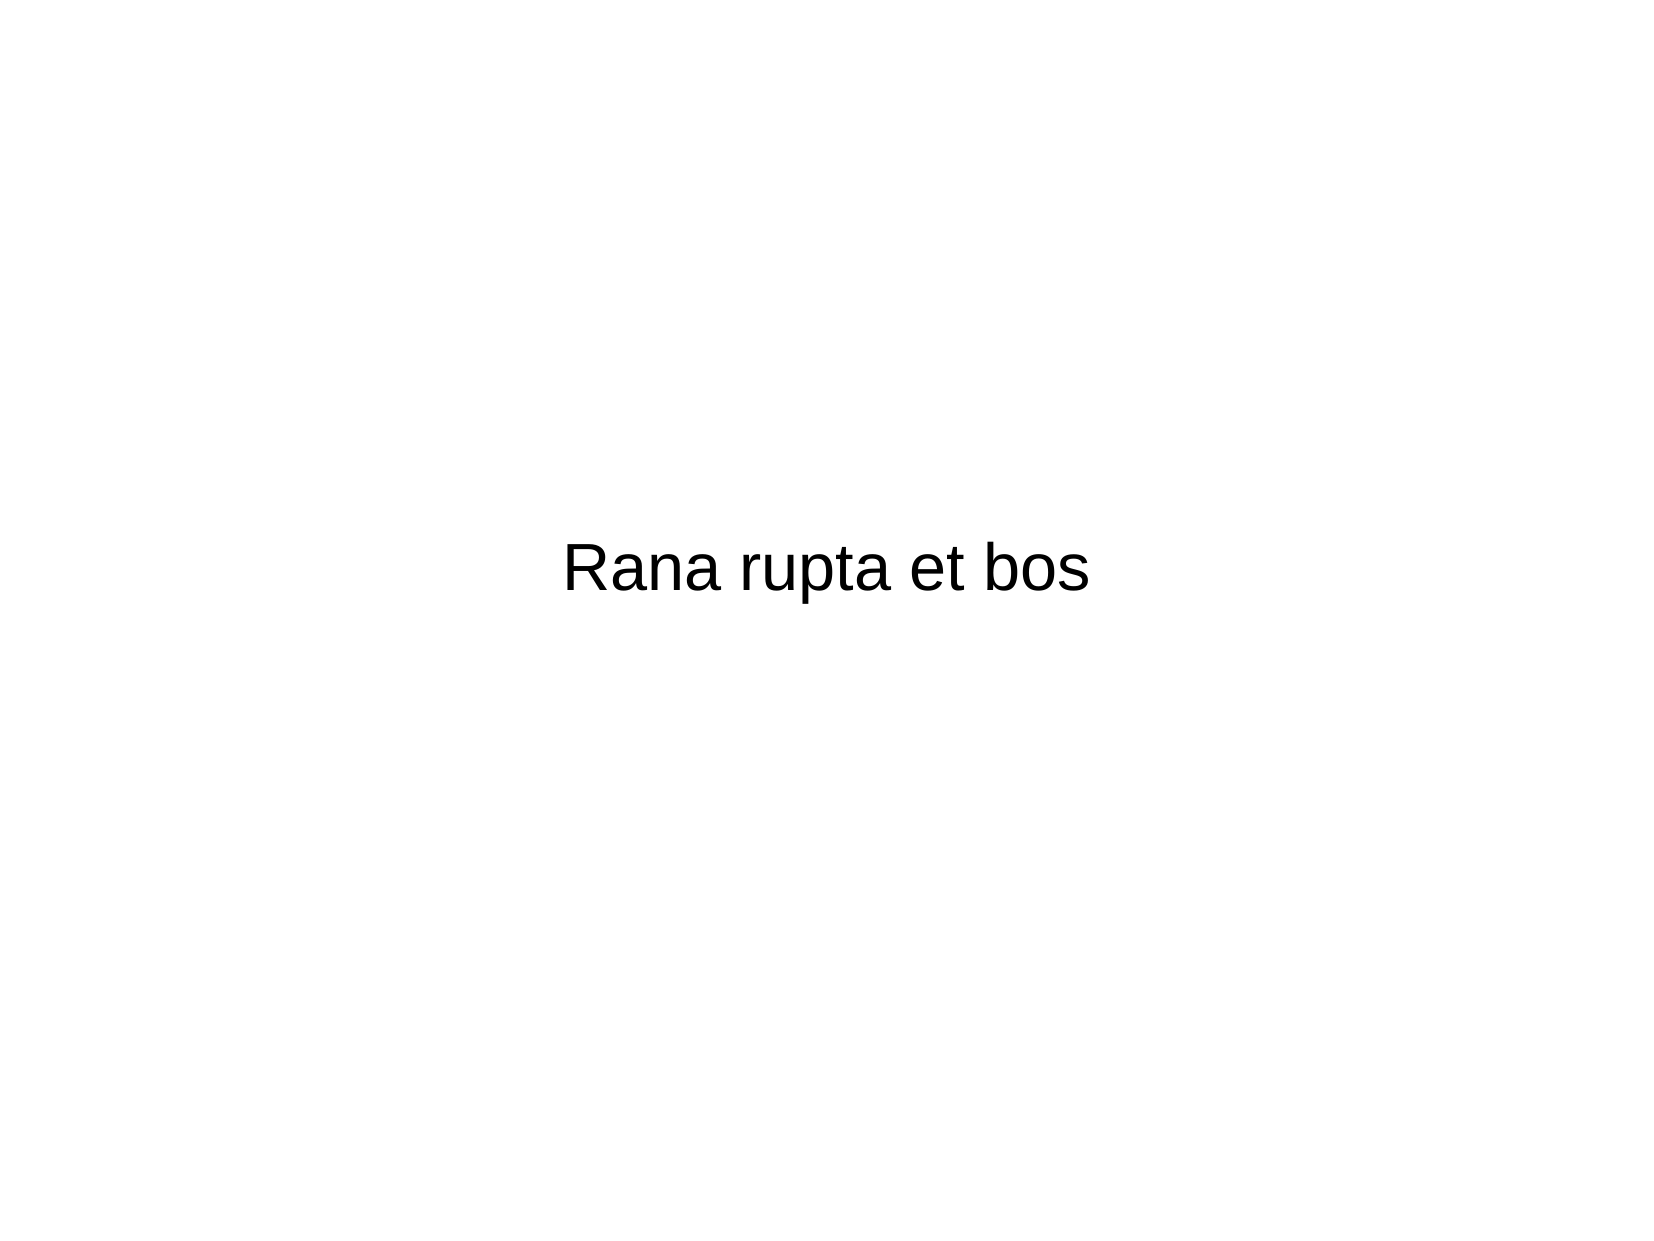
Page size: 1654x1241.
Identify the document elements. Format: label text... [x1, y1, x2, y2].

subtitle Rana rupta et bos [82, 49, 1571, 1010]
